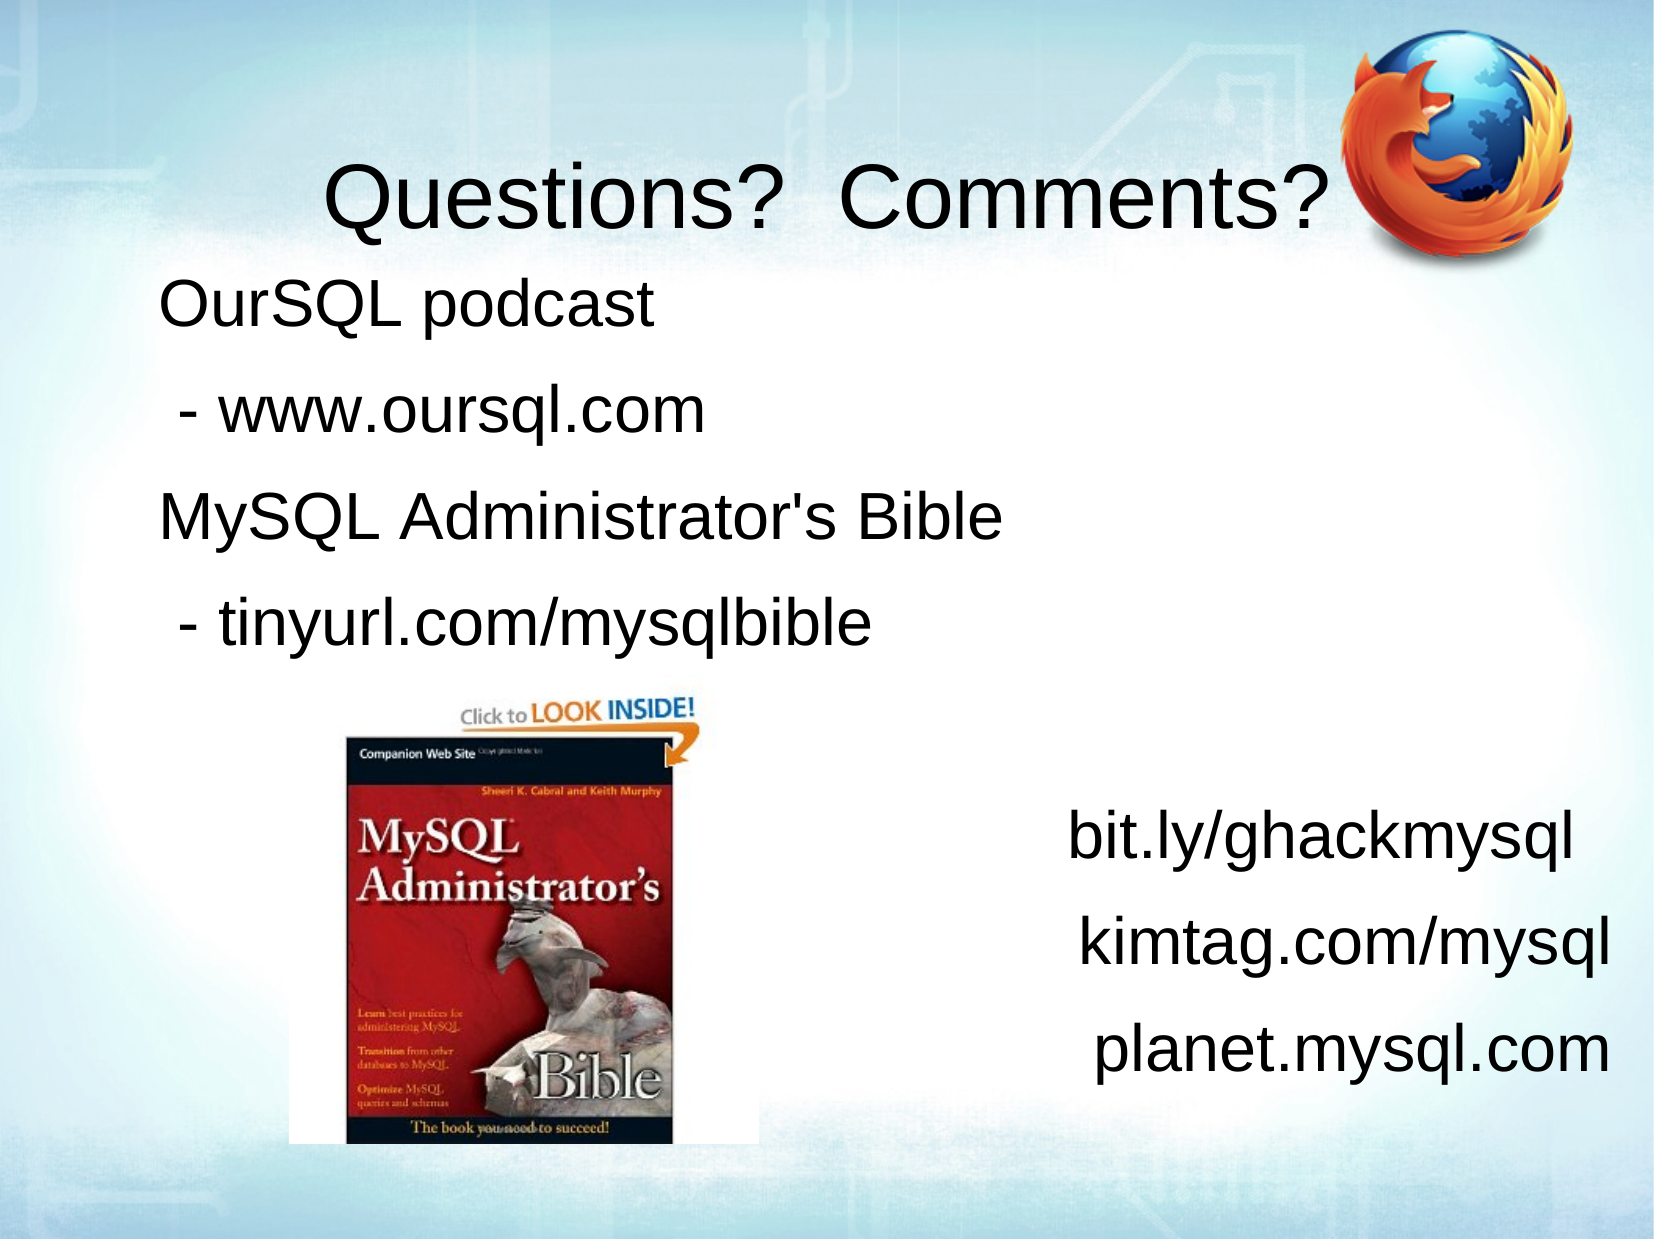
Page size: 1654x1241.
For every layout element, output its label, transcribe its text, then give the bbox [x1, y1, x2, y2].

picture [0, 0, 1654, 1239]
title Questions? Comments? [121, 91, 1534, 299]
text_box OurSQL podcast - www.oursql.com MySQL Administrator's Bible - tinyurl.com/mysqlbible bit.ly/ghackmysql kimtag.com/mysql planet.mysql.com [159, 262, 1613, 1012]
